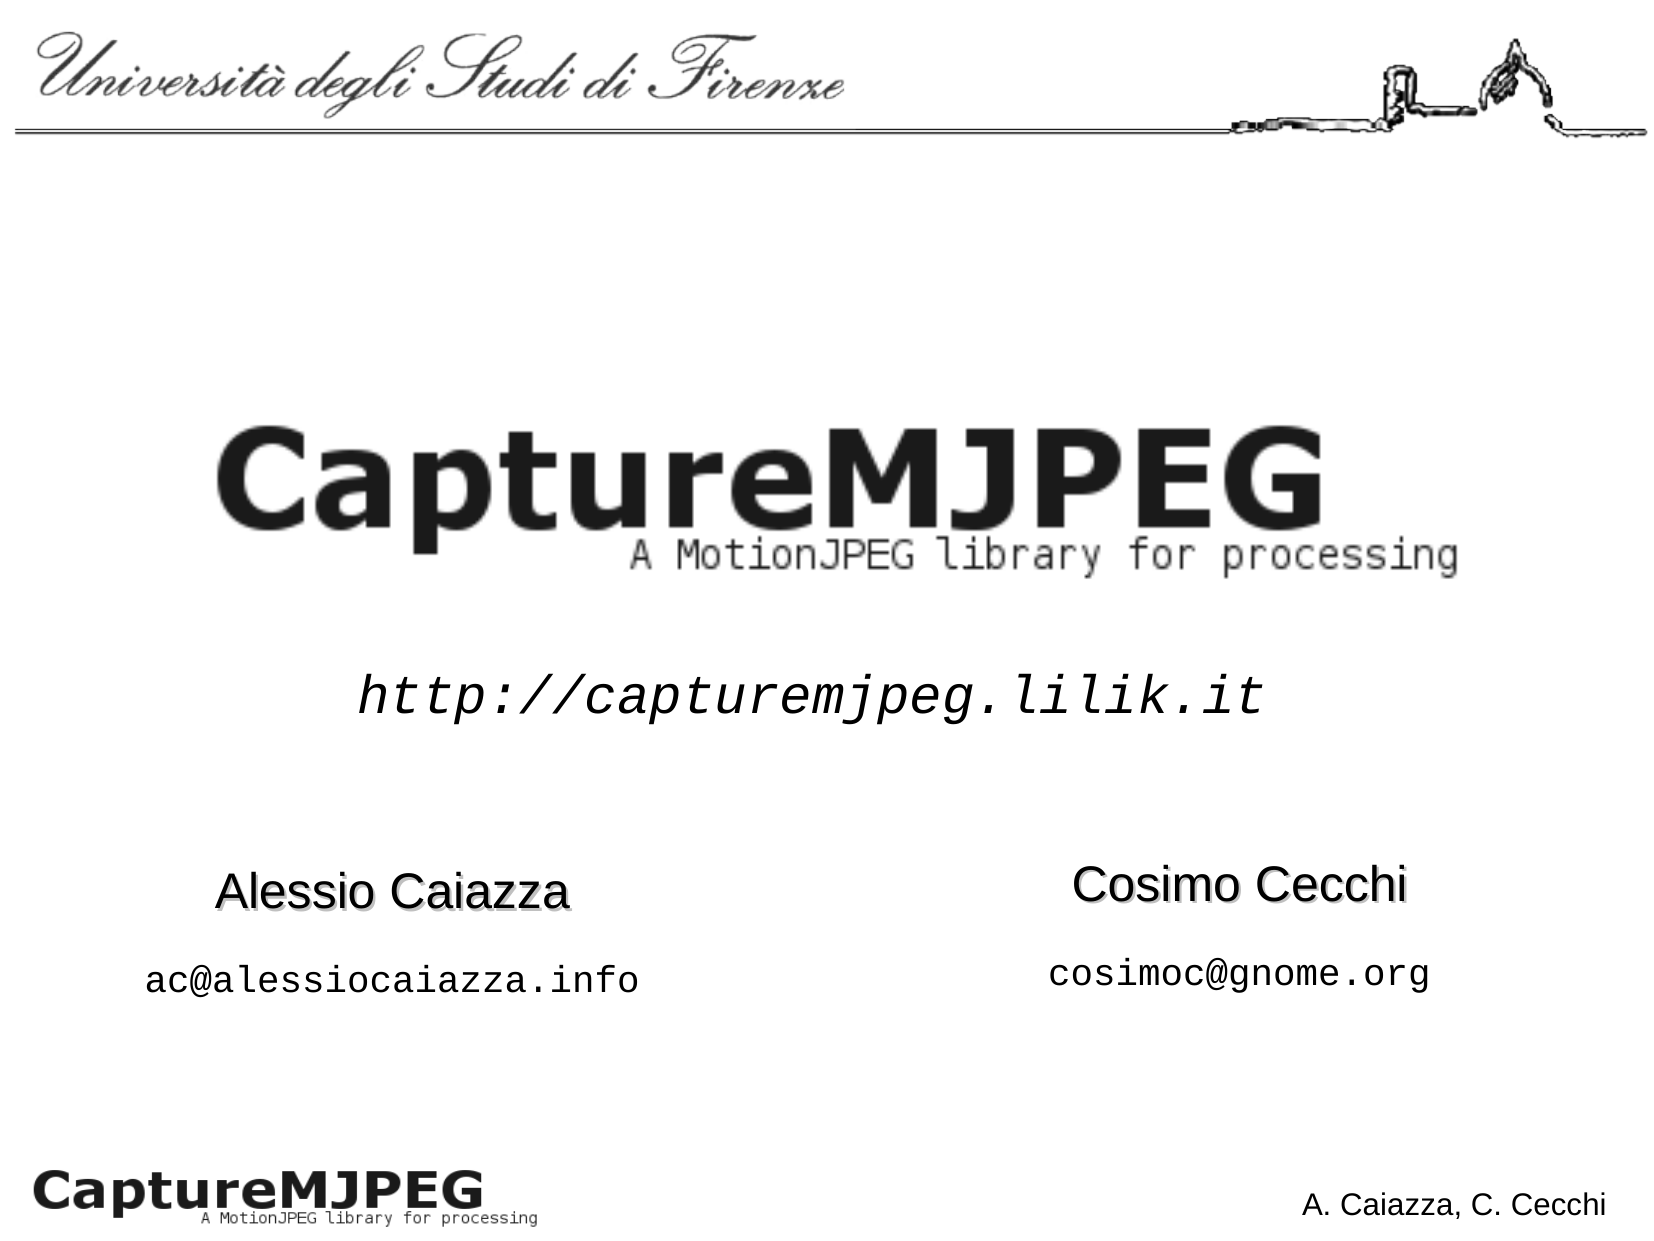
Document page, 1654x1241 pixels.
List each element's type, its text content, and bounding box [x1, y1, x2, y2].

picture [17, 1159, 550, 1229]
picture [7, 4, 1654, 147]
text_box Alessio Caiazza ac@alessiocaiazza.info [129, 856, 662, 1012]
text_box Cosimo Cecchi cosimoc@gnome.org [1033, 848, 1447, 1004]
text_box http://capturemjpeg.lilik.it [342, 661, 1317, 739]
picture [177, 397, 1490, 585]
